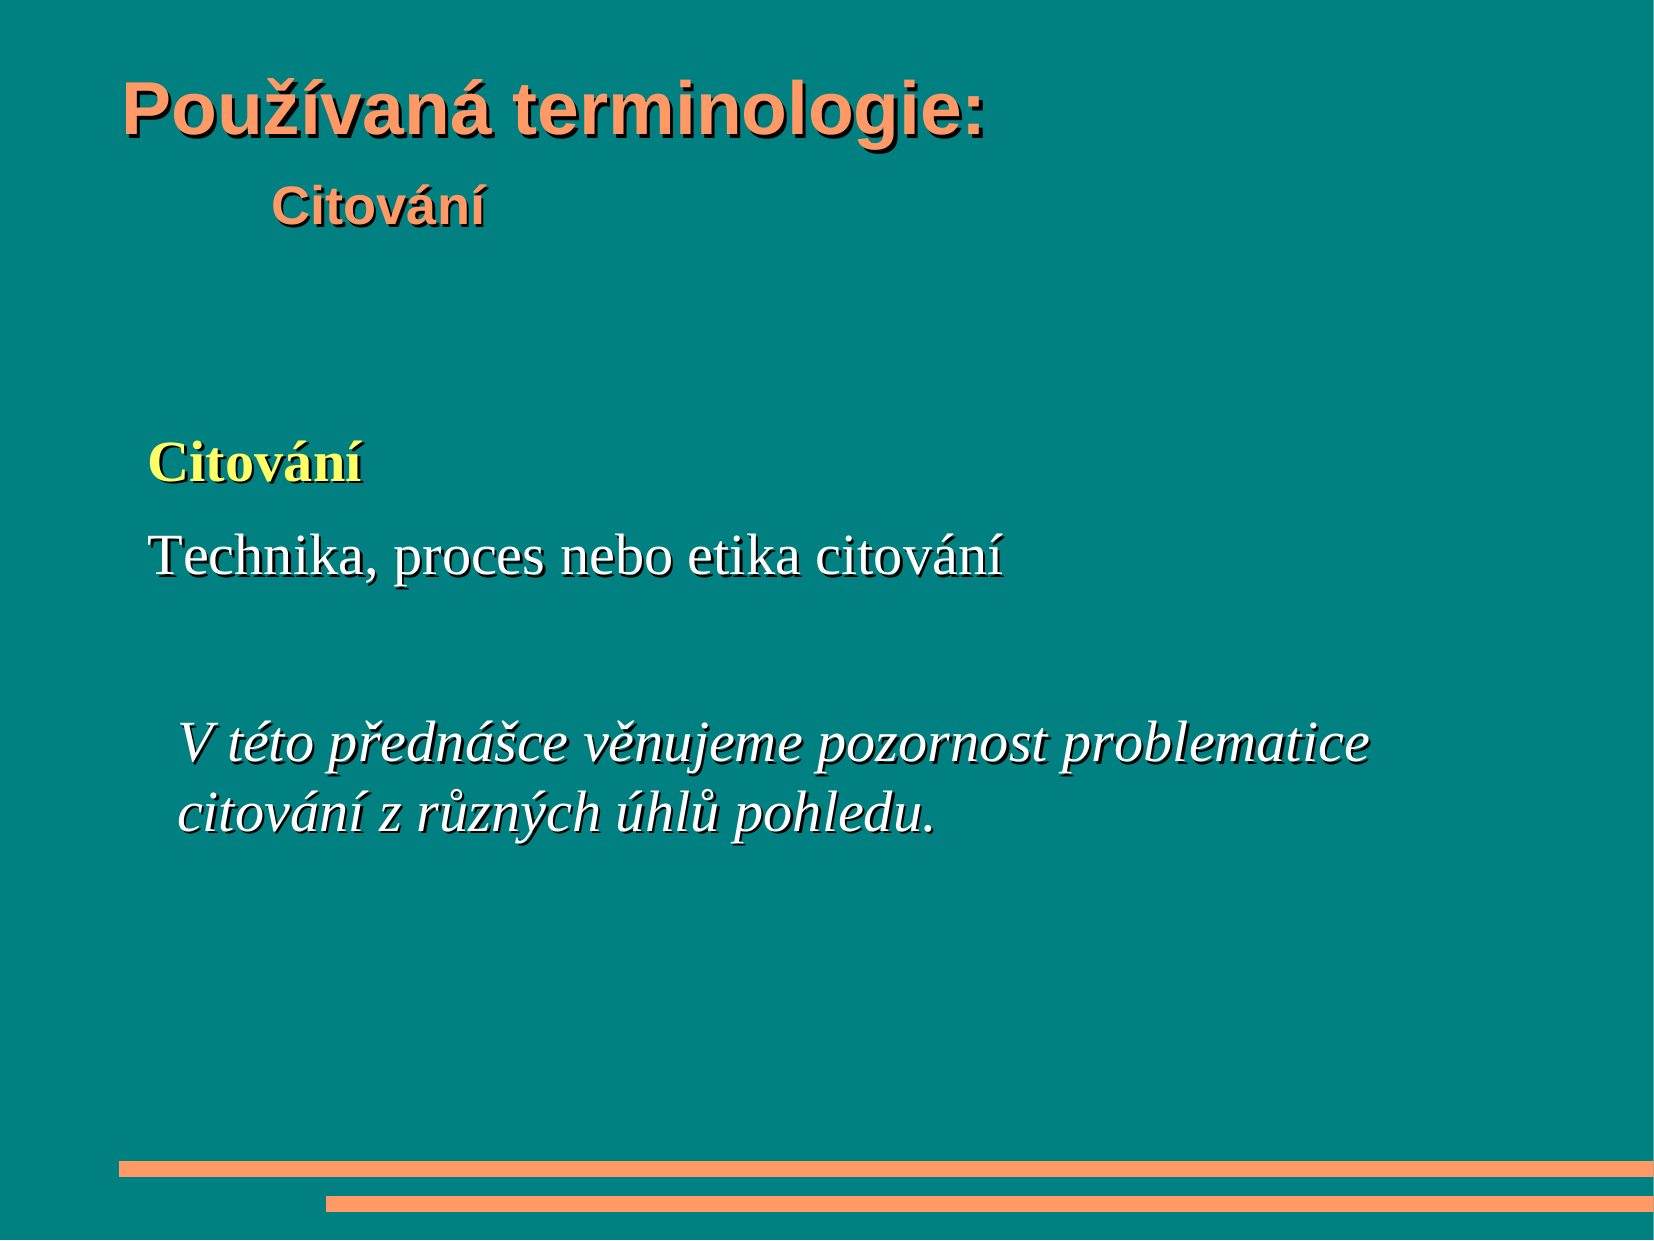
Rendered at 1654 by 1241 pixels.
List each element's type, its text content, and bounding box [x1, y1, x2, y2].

title Používaná terminologie: Citování [121, 46, 1534, 254]
list Citování Technika, proces nebo etika citování V této přednášce věnujeme pozornost problematice citování z různých úhlů pohledu. [59, 236, 1499, 1047]
